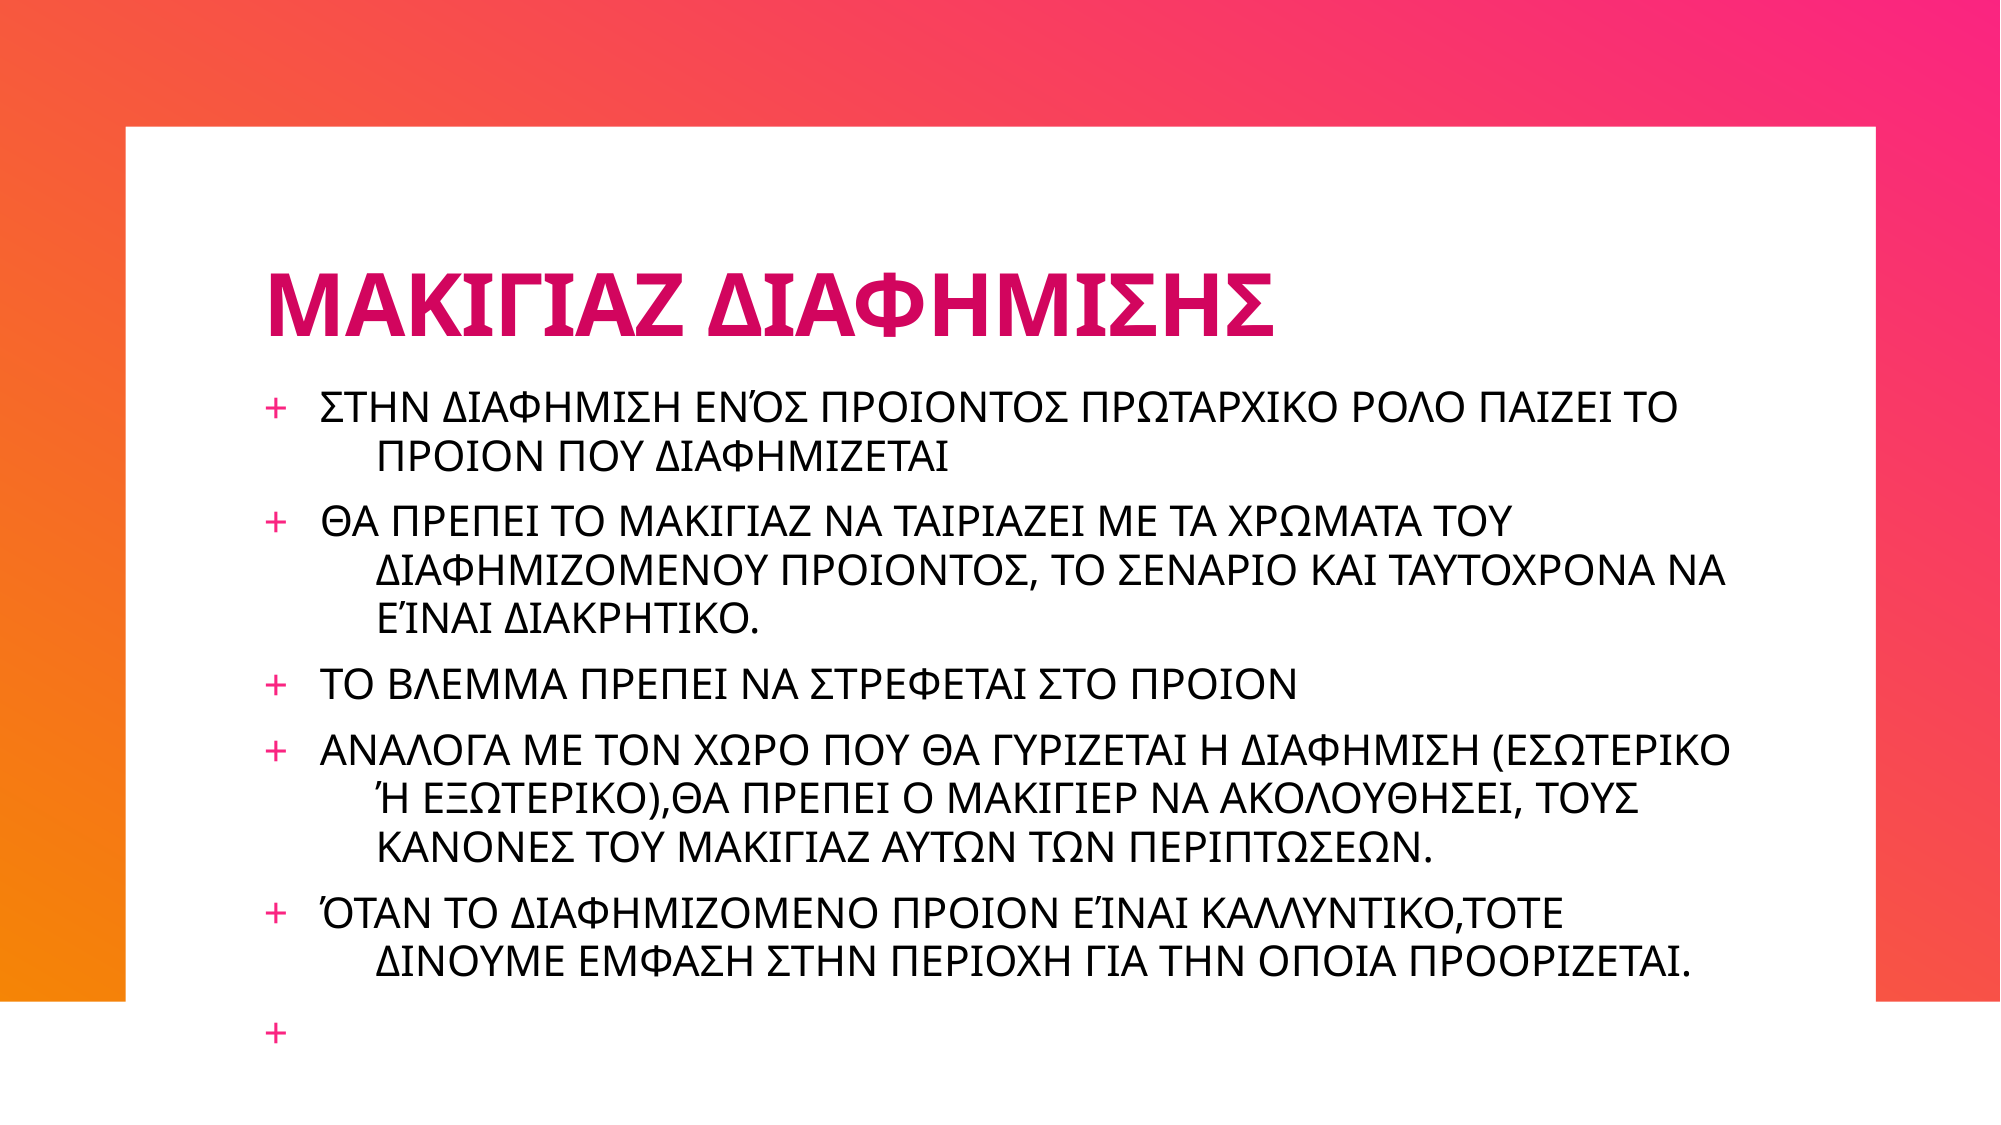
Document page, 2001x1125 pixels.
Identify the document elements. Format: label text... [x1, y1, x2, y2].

list ΣΤΗΝ ΔΙΑΦΗΜΙΣΗ ΕΝΌΣ ΠΡΟΙΟΝΤΟΣ ΠΡΩΤΑΡΧΙΚΟ ΡΟΛΟ ΠΑΙΖΕΙ ΤΟ ΠΡΟΙΟΝ ΠΟΥ ΔΙΑΦΗΜΙΖΕΤΑΙ ΘΑ ΠΡΕΠΕΙ ΤΟ ΜΑΚΙΓΙΑΖ ΝΑ ΤΑΙΡΙΑΖΕΙ ΜΕ ΤΑ ΧΡΩΜΑΤΑ ΤΟΥ ΔΙΑΦΗΜΙΖΟΜΕΝΟΥ ΠΡΟΙΟΝΤΟΣ, ΤΟ ΣΕΝΑΡΙΟ ΚΑΙ ΤΑΥΤΟΧΡΟΝΑ ΝΑ ΕΊΝΑΙ ΔΙΑΚΡΗΤΙΚΟ. ΤΟ ΒΛΕΜΜΑ ΠΡΕΠΕΙ ΝΑ ΣΤΡΕΦΕΤΑΙ ΣΤΟ ΠΡΟΙΟΝ ΑΝΑΛΟΓΑ ΜΕ ΤΟΝ ΧΩΡΟ ΠΟΥ ΘΑ ΓΥΡΙΖΕΤΑΙ Η ΔΙΑΦΗΜΙΣΗ (ΕΣΩΤΕΡΙΚΟ Ή ΕΞΩΤΕΡΙΚΟ),ΘΑ ΠΡΕΠΕΙ Ο ΜΑΚΙΓΙΕΡ ΝΑ ΑΚΟΛΟΥΘΗΣΕΙ, ΤΟΥΣ ΚΑΝΟΝΕΣ ΤΟΥ ΜΑΚΙΓΙΑΖ ΑΥΤΩΝ ΤΩΝ ΠΕΡΙΠΤΩΣΕΩΝ. ΌΤΑΝ ΤΟ ΔΙΑΦΗΜΙΖΟΜΕΝΟ ΠΡΟΙΟΝ ΕΊΝΑΙ ΚΑΛΛΥΝΤΙΚΟ,ΤΟΤΕ ΔΙΝΟΥΜΕ ΕΜΦΑΣΗ ΣΤΗΝ ΠΕΡΙΟΧΗ ΓΙΑ ΤΗΝ ΟΠΟΙΑ ΠΡΟΟΡΙΖΕΤΑΙ. [248, 376, 1749, 1048]
title ΜΑΚΙΓΙΑΖ ΔΙΑΦΗΜΙΣΗΣ [248, 248, 1303, 376]
